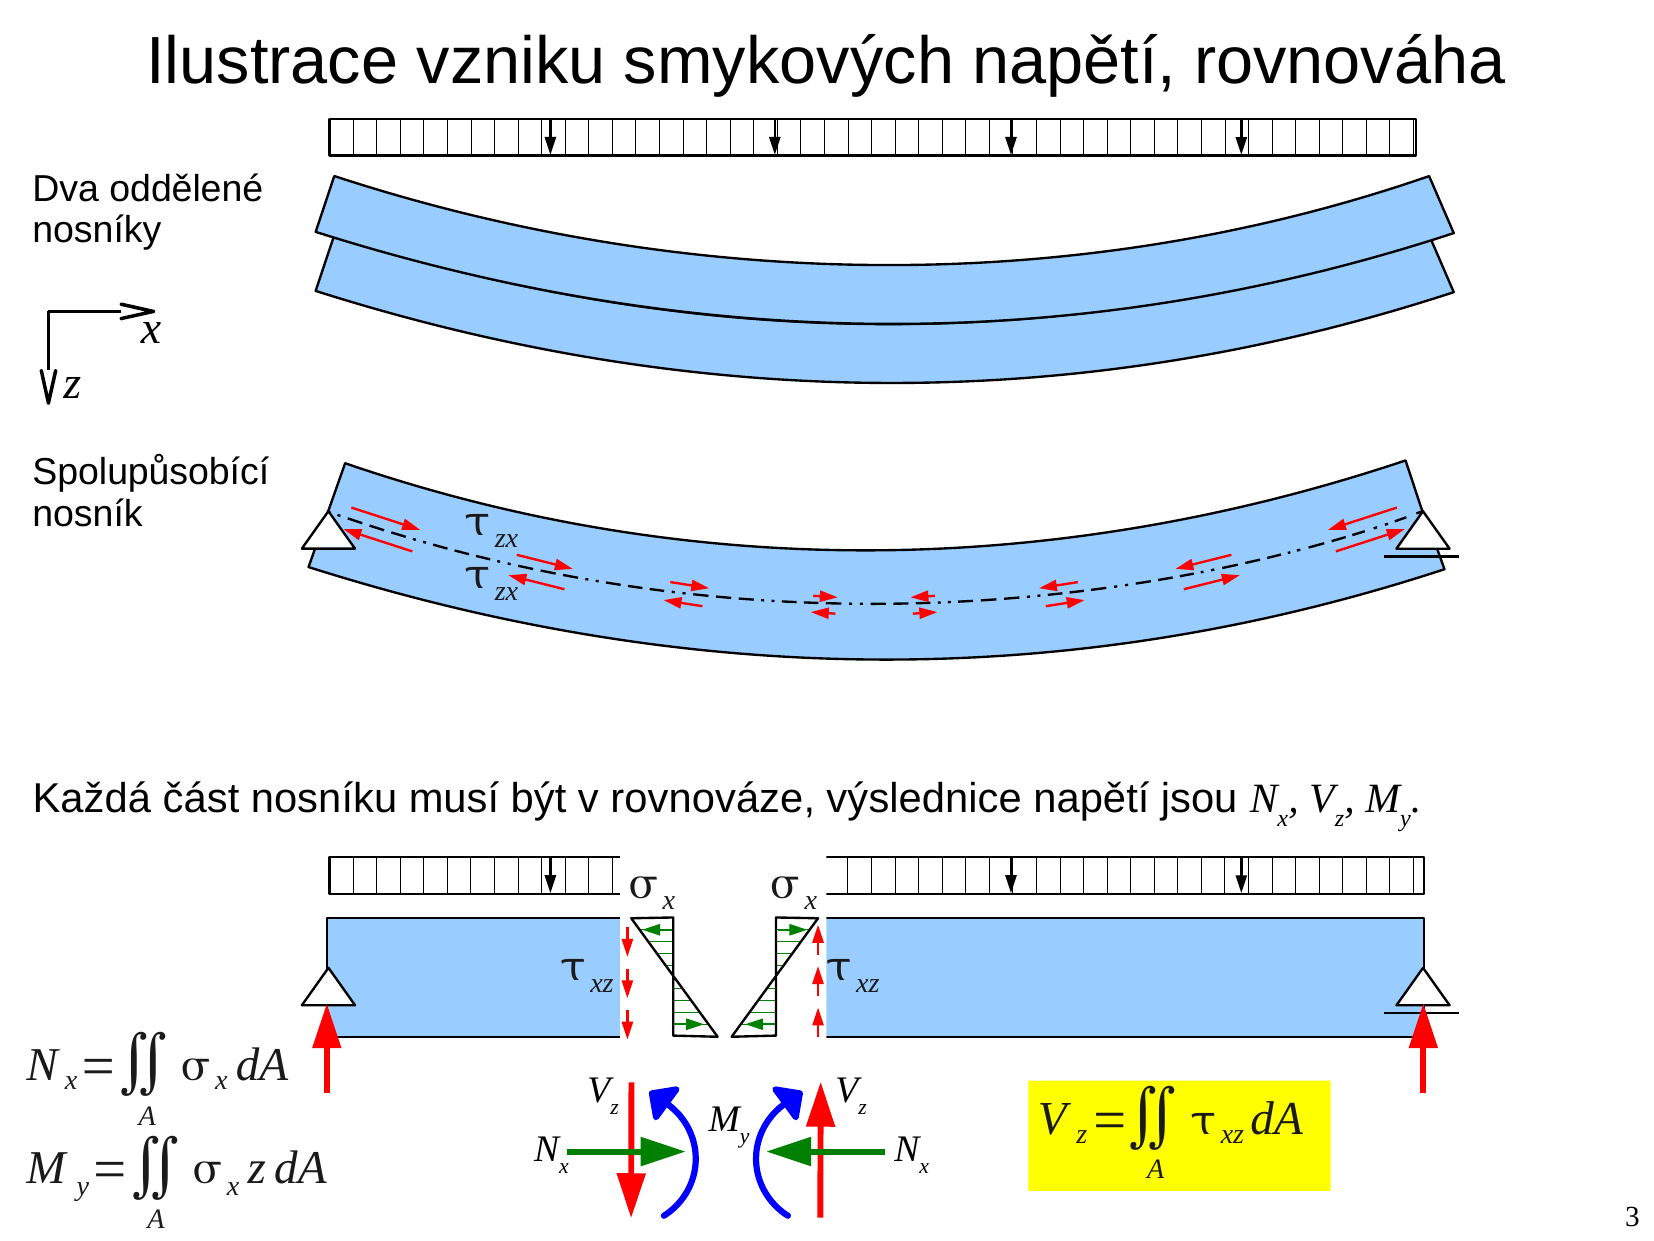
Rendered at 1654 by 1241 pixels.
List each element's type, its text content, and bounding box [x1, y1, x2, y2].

chart [809, 938, 892, 999]
chart [5, 1027, 338, 1236]
text_box [329, 857, 609, 894]
text_box [829, 857, 1425, 894]
text_box [662, 1089, 693, 1141]
text_box Dva oddělené nosníky [17, 159, 296, 268]
text_box My [693, 1090, 783, 1159]
chart [1020, 1081, 1314, 1184]
text_box [663, 1159, 696, 1216]
text_box z [48, 350, 104, 435]
title Ilustrace vzniku smykových napětí, rovnováha [0, 8, 1654, 113]
text_box [755, 1159, 789, 1216]
text_box Spolupůsobící nosník [17, 442, 296, 551]
text_box [315, 176, 1454, 383]
text_box [783, 1090, 801, 1118]
text_box Vz [572, 1061, 662, 1130]
text_box Nx [879, 1120, 969, 1189]
text_box [329, 118, 1417, 156]
chart [751, 856, 829, 916]
text_box Vz [820, 1061, 910, 1130]
text_box Nx [519, 1120, 609, 1189]
text_box [301, 463, 447, 606]
text_box x [126, 308, 142, 315]
chart [447, 494, 531, 607]
text_box [1028, 1080, 1331, 1191]
text_box [451, 460, 1450, 660]
text_box [301, 839, 1450, 1052]
chart [609, 856, 688, 916]
text_box Každá část nosníku musí být v rovnováze, výslednice napětí jsou Nx, Vz, My. [18, 767, 1625, 843]
text_box x [126, 295, 182, 381]
chart [543, 938, 626, 999]
